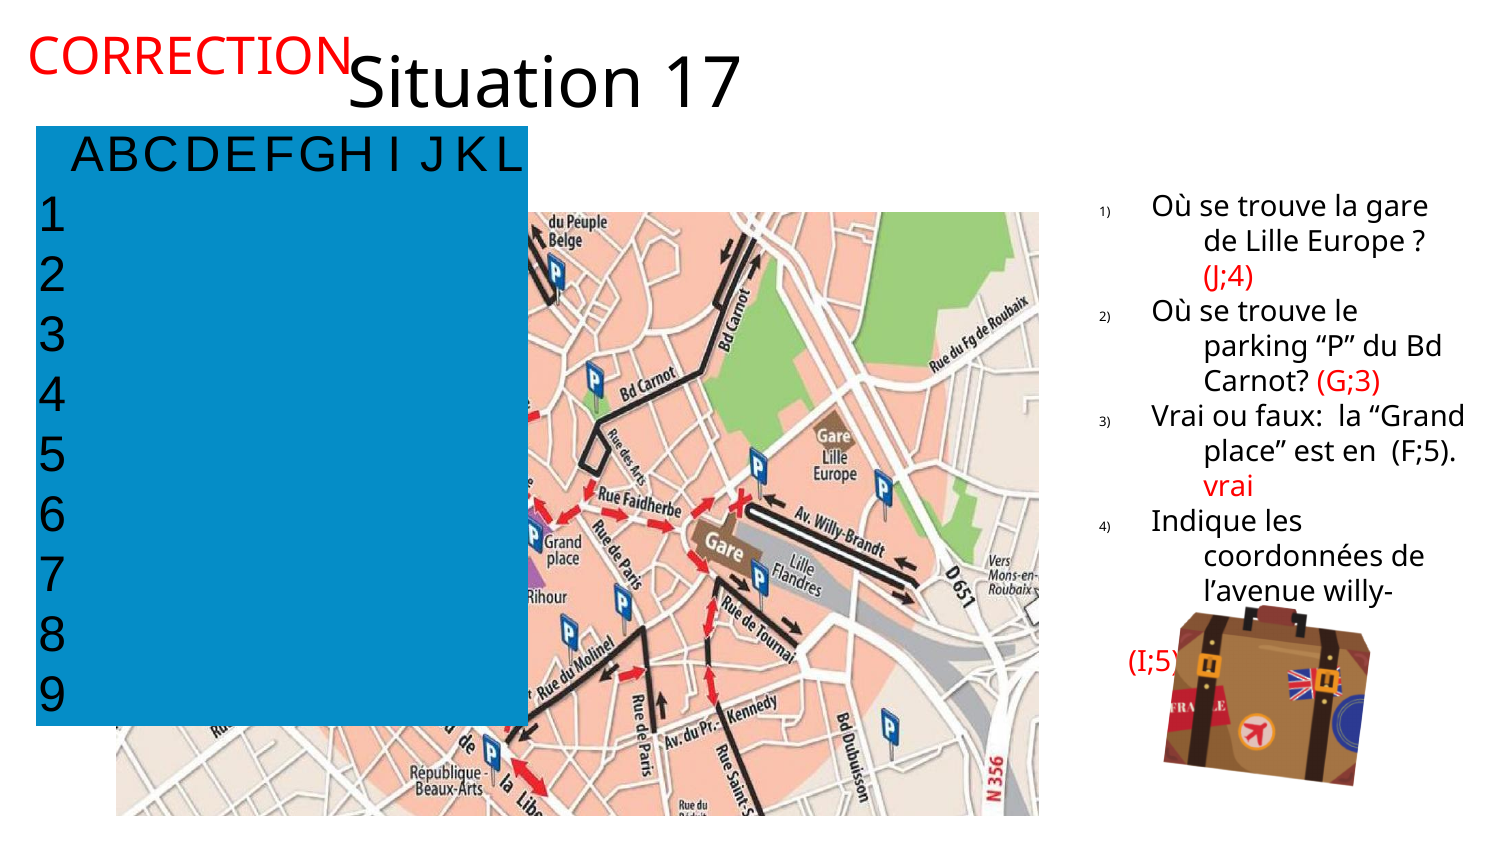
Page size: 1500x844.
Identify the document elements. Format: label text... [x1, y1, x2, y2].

table_cell [260, 246, 298, 306]
table_cell [222, 426, 260, 486]
table_header [36, 126, 68, 186]
table_cell [452, 306, 490, 366]
table_cell [337, 666, 375, 726]
table_cell [260, 606, 298, 666]
table_cell [183, 186, 222, 246]
table_cell [68, 546, 106, 606]
table_cell [138, 546, 183, 606]
table_cell [68, 426, 106, 486]
table_cell [452, 666, 490, 726]
table_cell [68, 606, 106, 666]
table_cell 4 [36, 366, 68, 426]
table_cell [490, 426, 528, 486]
table_cell [68, 306, 106, 366]
table_header E [222, 126, 260, 186]
table_cell [452, 426, 490, 486]
table_cell [337, 426, 375, 486]
table_cell [106, 246, 138, 306]
table_header J [414, 126, 452, 186]
table_header G [298, 126, 337, 186]
text_box Situation 17 [332, 22, 1098, 139]
table_cell [337, 366, 375, 426]
table_cell [414, 426, 452, 486]
table_cell [298, 246, 337, 306]
table_cell [106, 666, 138, 726]
table_header C [138, 126, 183, 186]
table_cell [106, 606, 138, 666]
table_header H [337, 126, 375, 186]
table_cell [106, 486, 138, 546]
table_cell [260, 666, 298, 726]
table_cell [452, 546, 490, 606]
table_cell [490, 666, 528, 726]
table_cell [222, 366, 260, 426]
table_cell [68, 186, 106, 246]
table_cell [138, 306, 183, 366]
table_cell [375, 486, 414, 546]
table_cell [106, 426, 138, 486]
table_cell [490, 546, 528, 606]
table_cell [414, 186, 452, 246]
table_header B [106, 126, 138, 186]
table_cell [138, 666, 183, 726]
table_cell [183, 306, 222, 366]
table_header L [490, 126, 528, 186]
table_cell 1 [36, 186, 68, 246]
table_cell 6 [36, 486, 68, 546]
table_cell 8 [36, 606, 68, 666]
table_cell [414, 606, 452, 666]
table_cell [414, 486, 452, 546]
table_cell [298, 486, 337, 546]
table_cell [260, 426, 298, 486]
table_cell [260, 366, 298, 426]
table_header A [68, 126, 106, 186]
table_cell [222, 546, 260, 606]
table_cell [106, 186, 138, 246]
table_cell [375, 666, 414, 726]
table_cell [490, 606, 528, 666]
table_cell [260, 546, 298, 606]
table_cell [138, 366, 183, 426]
table_cell [375, 366, 414, 426]
table_header I [375, 126, 414, 186]
table_cell [452, 246, 490, 306]
table_cell 9 [36, 666, 68, 726]
table_cell [490, 486, 528, 546]
table_cell [183, 366, 222, 426]
table_cell [452, 366, 490, 426]
table_header D [183, 126, 222, 186]
table_cell [375, 186, 414, 246]
table_cell [298, 666, 337, 726]
table_cell 2 [36, 246, 68, 306]
table_cell [337, 246, 375, 306]
table_cell [183, 606, 222, 666]
table_header F [260, 126, 298, 186]
table_cell [452, 186, 490, 246]
table_cell [222, 186, 260, 246]
table_cell [414, 666, 452, 726]
table_cell [414, 306, 452, 366]
table_cell [138, 186, 183, 246]
table_cell [298, 546, 337, 606]
table_cell [222, 486, 260, 546]
text_box Où se trouve la gare de Lille Europe ? (J;4) Où se trouve le parking “P” du Bd Carnot? (G;3) Vrai ou faux: la “Grand place” est en (F;5). vrai Indique les coordonnées de l’avenue willy- Brandt (I;5) (J;5) (K;6) (J;6) [1038, 172, 1482, 557]
table_cell [183, 246, 222, 306]
table_cell [375, 606, 414, 666]
table_cell [298, 366, 337, 426]
table_cell [490, 306, 528, 366]
table_cell [138, 246, 183, 306]
picture [116, 212, 1039, 816]
table_cell [337, 486, 375, 546]
table_cell [337, 306, 375, 366]
table_cell [68, 246, 106, 306]
table_cell [375, 246, 414, 306]
table_cell [298, 306, 337, 366]
table_cell [375, 546, 414, 606]
table_cell [452, 606, 490, 666]
table_cell [222, 666, 260, 726]
table_cell [222, 246, 260, 306]
table_cell [298, 426, 337, 486]
table_cell [375, 426, 414, 486]
table_cell [298, 606, 337, 666]
table_cell [138, 486, 183, 546]
table_cell [260, 186, 298, 246]
table_cell 7 [36, 546, 68, 606]
table_cell [183, 426, 222, 486]
table_cell 3 [36, 306, 68, 366]
table_cell [183, 666, 222, 726]
table_cell [138, 606, 183, 666]
table_cell [337, 606, 375, 666]
table_cell [490, 246, 528, 306]
table_cell [68, 366, 106, 426]
table_cell [490, 366, 528, 426]
table_cell [337, 186, 375, 246]
table_cell [106, 366, 138, 426]
table_cell [183, 486, 222, 546]
table_cell [337, 546, 375, 606]
table_cell [68, 486, 106, 546]
table_cell [260, 306, 298, 366]
table_cell [68, 666, 106, 726]
table_cell [222, 306, 260, 366]
table_cell 5 [36, 426, 68, 486]
table_header K [452, 126, 490, 186]
table_cell [414, 546, 452, 606]
table_cell [138, 426, 183, 486]
table_cell [375, 306, 414, 366]
text_box CORRECTION [12, 7, 388, 102]
table_cell [452, 486, 490, 546]
picture [1124, 557, 1396, 816]
table_cell [222, 606, 260, 666]
table_cell [183, 546, 222, 606]
table_cell [414, 246, 452, 306]
table_cell [106, 546, 138, 606]
table_cell [106, 306, 138, 366]
table_cell [260, 486, 298, 546]
table_cell [490, 186, 528, 246]
table_cell [414, 366, 452, 426]
table_cell [298, 186, 337, 246]
